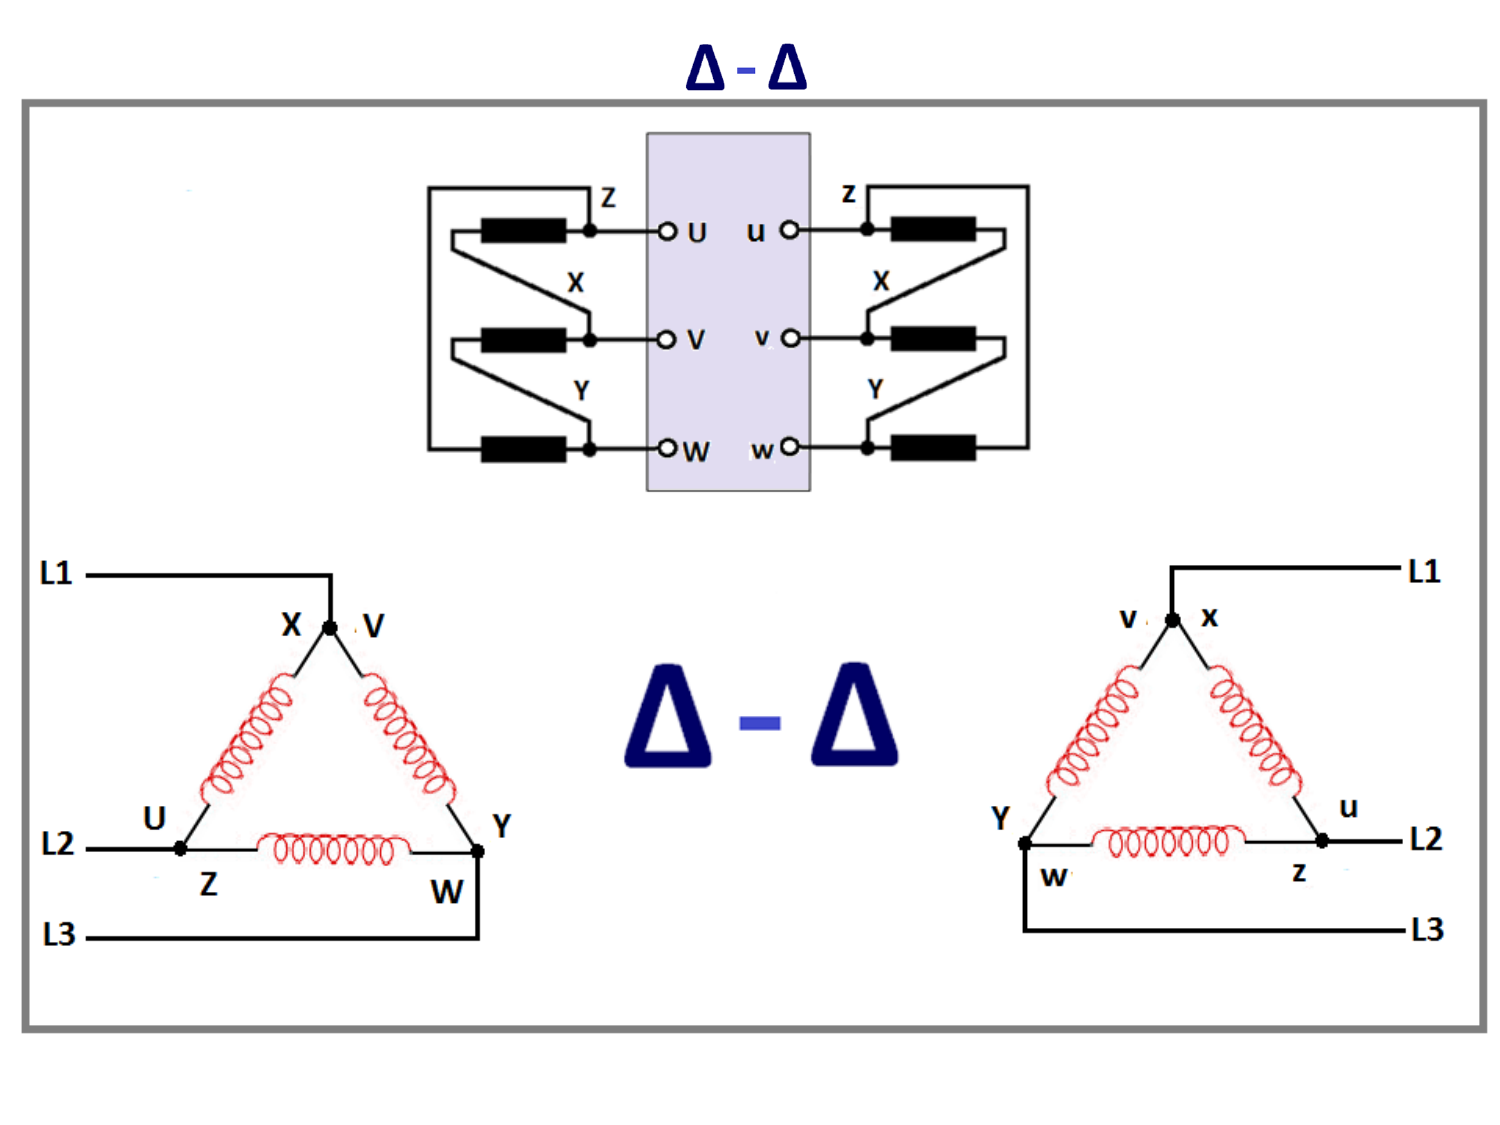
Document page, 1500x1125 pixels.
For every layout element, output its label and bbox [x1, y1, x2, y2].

picture [11, 35, 1489, 1035]
